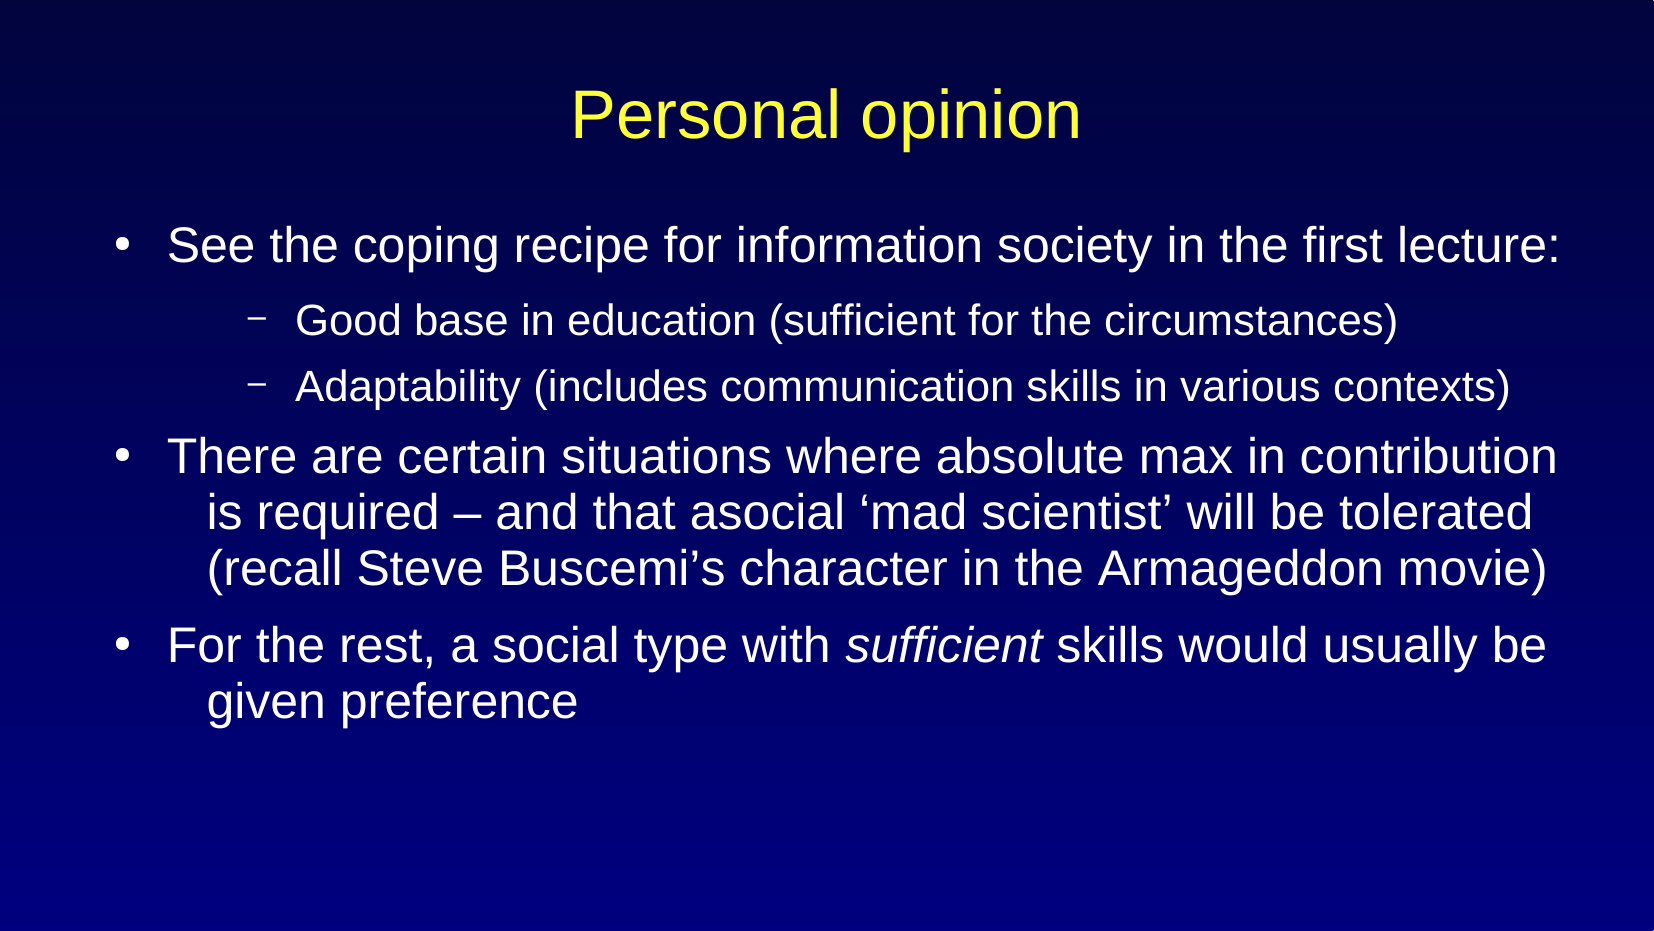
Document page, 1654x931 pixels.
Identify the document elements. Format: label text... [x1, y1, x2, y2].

title Personal opinion [82, 37, 1571, 193]
list See the coping recipe for information society in the first lecture: Good base in education (sufficient for the circumstances) Adaptability (includes communication skills in various contexts) There are certain situations where absolute max in contribution is required – and that asocial ‘mad scientist’ will be tolerated (recall Steve Buscemi’s character in the Armageddon movie) For the rest, a social type with sufficient skills would usually be given preference [82, 217, 1571, 758]
